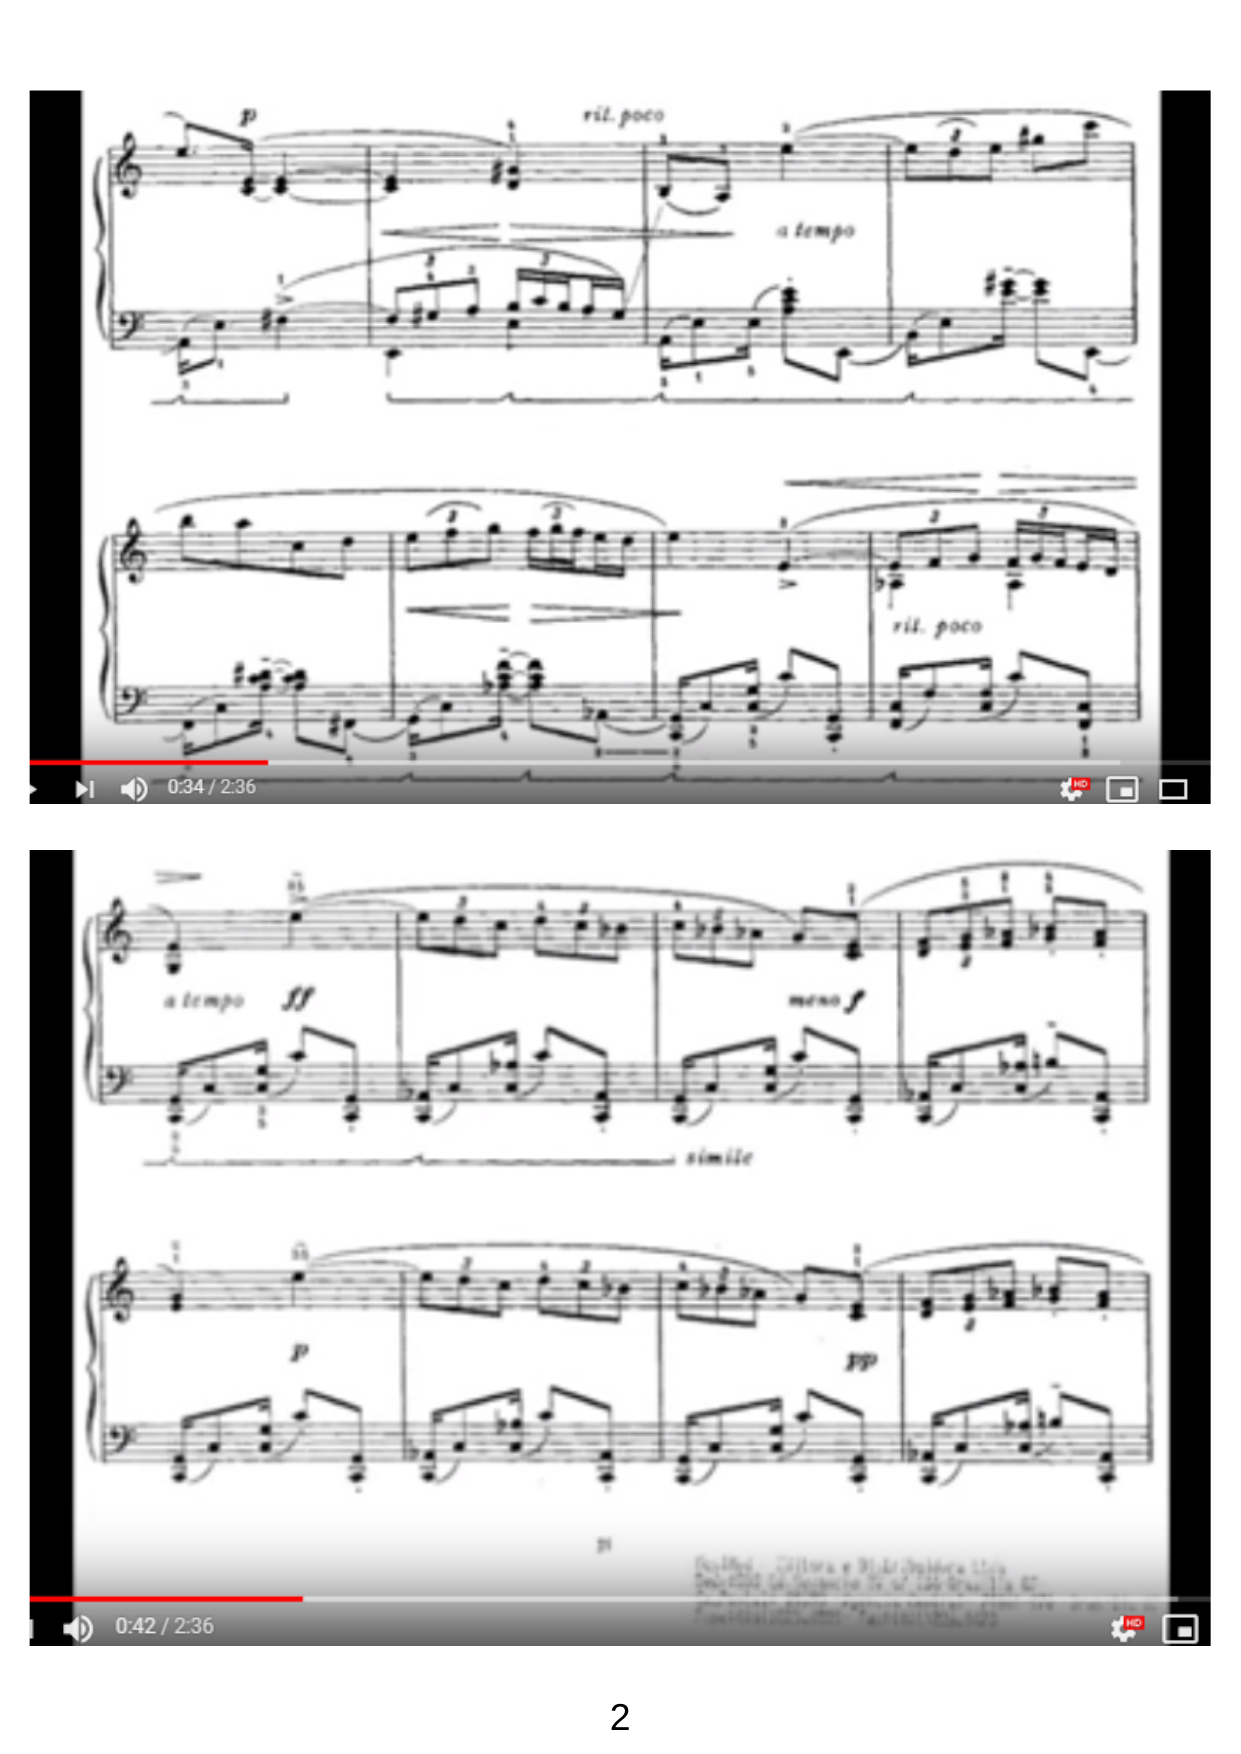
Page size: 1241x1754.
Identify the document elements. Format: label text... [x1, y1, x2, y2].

picture [29, 70, 1211, 804]
text_box 2 [0, 1688, 1241, 1746]
picture [29, 850, 1211, 1646]
